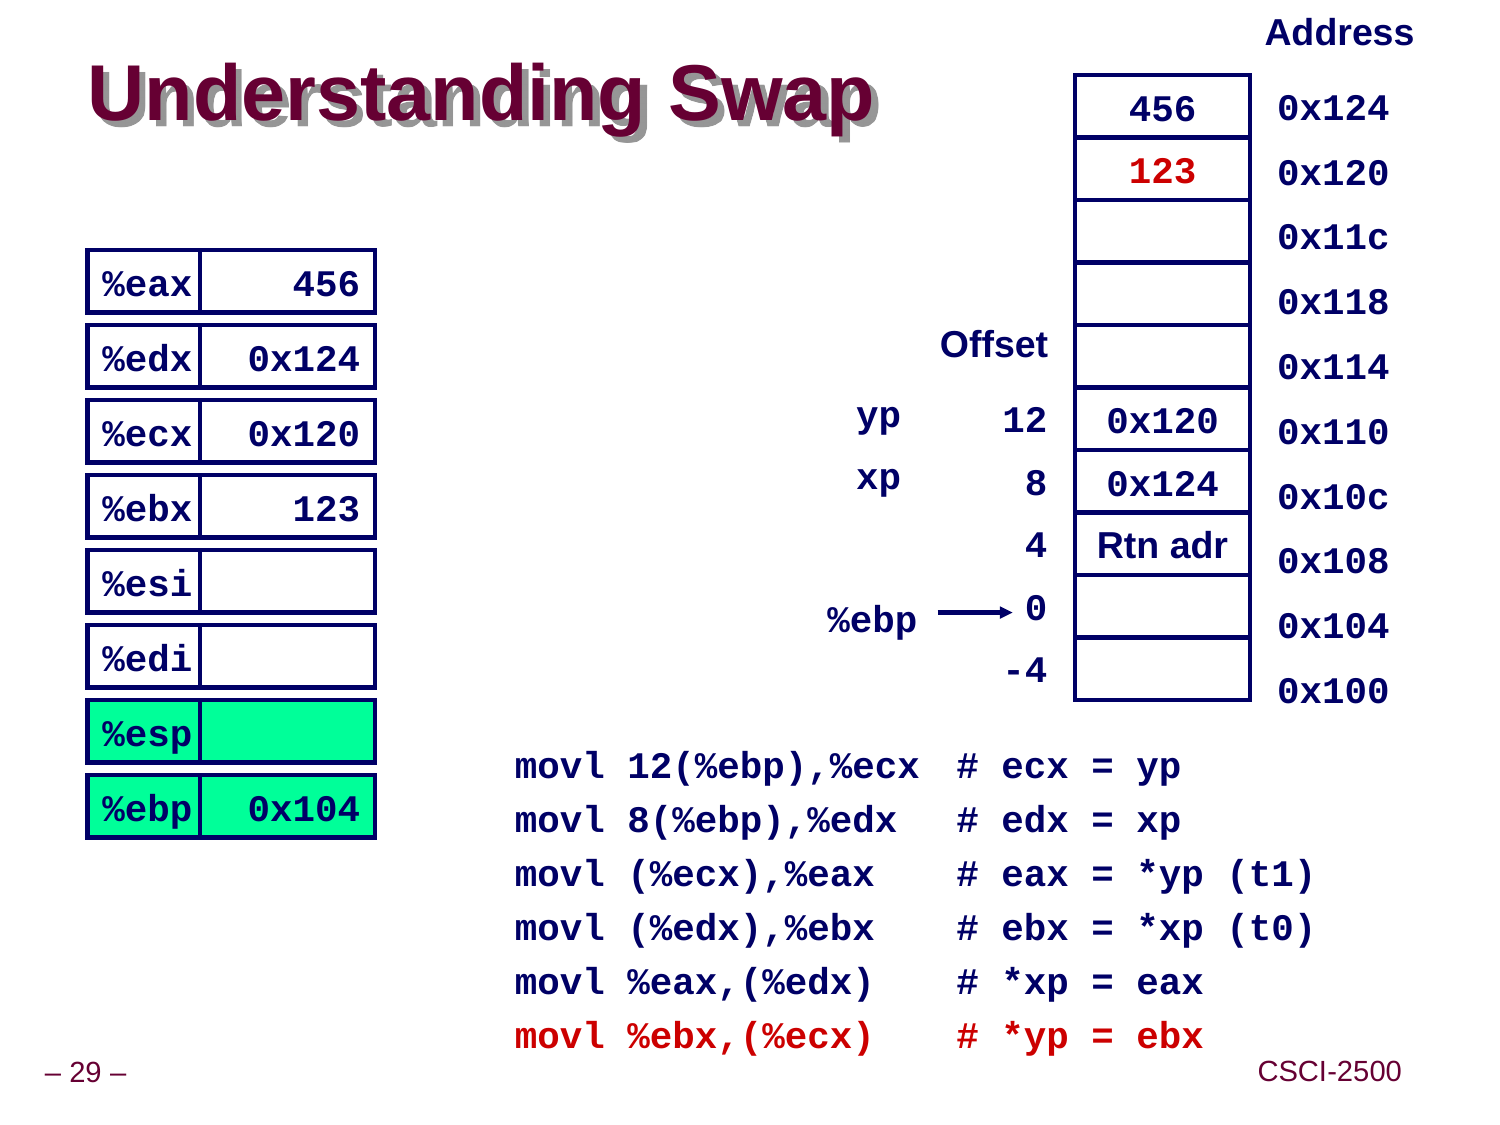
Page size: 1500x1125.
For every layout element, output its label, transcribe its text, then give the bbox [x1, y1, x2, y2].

text_box [1074, 200, 1251, 388]
text_box 0x120 [199, 399, 375, 463]
text_box 0x100 [1262, 658, 1463, 719]
text_box %ebp [87, 774, 199, 838]
text_box 0x110 [1262, 399, 1463, 460]
text_box yp [824, 387, 933, 444]
text_box xp [824, 450, 933, 506]
text_box %esi [87, 549, 199, 613]
text_box %edx [87, 324, 199, 388]
text_box 0x124 [1262, 74, 1463, 136]
text_box [199, 699, 375, 763]
text_box [199, 624, 375, 688]
text_box %ebp [812, 587, 933, 648]
text_box 123 [1074, 137, 1251, 200]
text_box 456 [1074, 75, 1251, 137]
text_box 0x114 [1262, 334, 1463, 395]
title Understanding Swap [87, 45, 1134, 149]
text_box 0x10c [1262, 463, 1463, 525]
text_box [1074, 575, 1251, 700]
text_box 0x120 [1262, 139, 1463, 201]
text_box -4 [987, 637, 1085, 698]
text_box %ecx [87, 399, 199, 463]
text_box %eax [87, 249, 199, 313]
text_box 0x120 [1074, 388, 1251, 450]
text_box %edi [87, 624, 199, 688]
text_box %ebx [87, 474, 199, 538]
text_box Rtn adr [1074, 512, 1251, 575]
text_box 4 [987, 512, 1085, 573]
text_box 12 [987, 387, 1085, 448]
text_box 0x118 [1262, 269, 1463, 330]
text_box 123 [199, 474, 375, 538]
text_box 456 [199, 249, 375, 313]
text_box 0x124 [199, 324, 375, 388]
text_box %esp [87, 699, 199, 763]
text_box 0x104 [1262, 593, 1463, 655]
text_box 0 [987, 574, 1085, 636]
text_box 0x108 [1262, 528, 1463, 590]
text_box movl 12(%ebp),%ecx # ecx = yp movl 8(%ebp),%edx # edx = xp movl (%ecx),%eax # eax = *yp (t1) movl (%edx),%ebx # ebx = *xp (t0) movl %eax,(%edx) # *xp = eax movl %ebx,(%ecx) # *yp = ebx [425, 724, 1401, 1064]
text_box Offset [925, 312, 1064, 373]
text_box 0x124 [1074, 450, 1251, 512]
text_box 8 [987, 449, 1085, 511]
text_box Address [1249, 0, 1430, 61]
text_box 0x11c [1262, 204, 1463, 266]
text_box [199, 549, 375, 613]
text_box 0x104 [199, 774, 375, 838]
